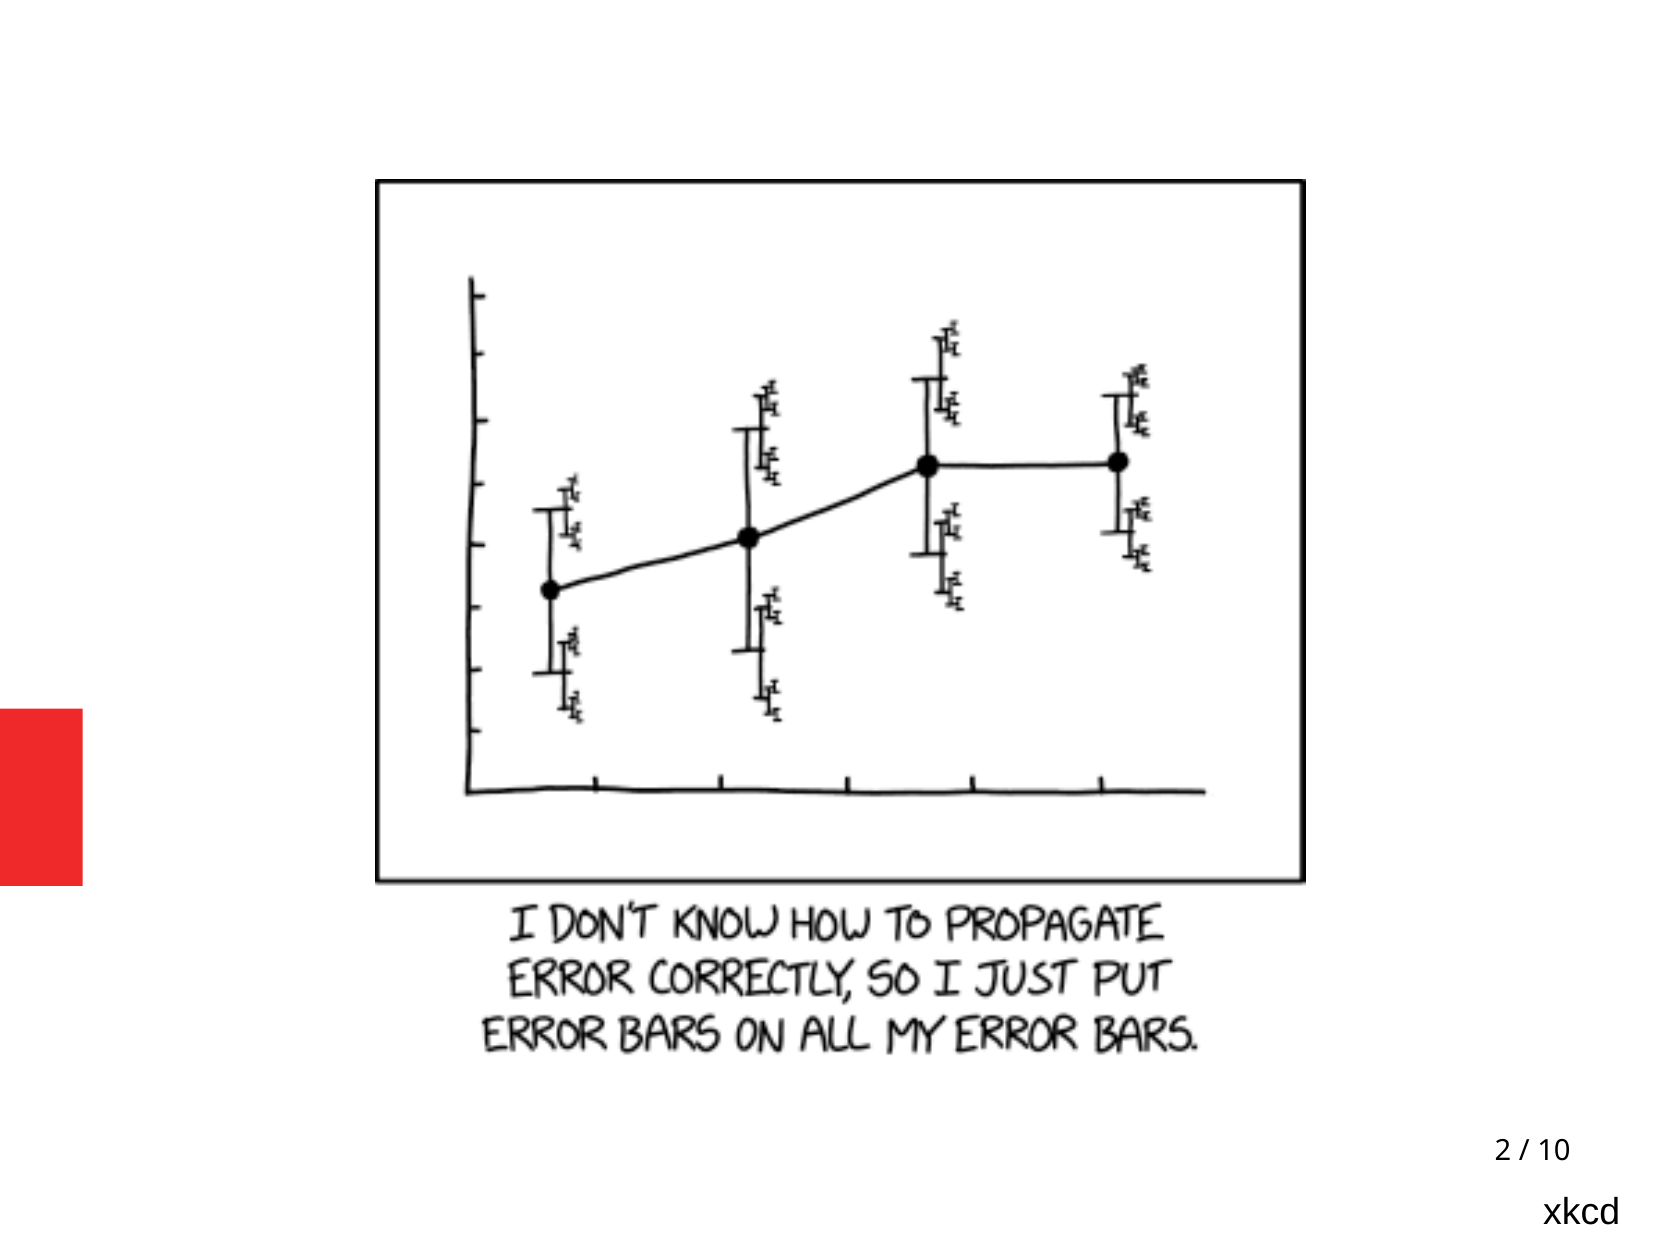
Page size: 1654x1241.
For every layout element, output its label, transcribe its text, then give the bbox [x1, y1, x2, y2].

picture [375, 179, 1306, 1069]
text_box xkcd [1528, 1183, 1636, 1241]
